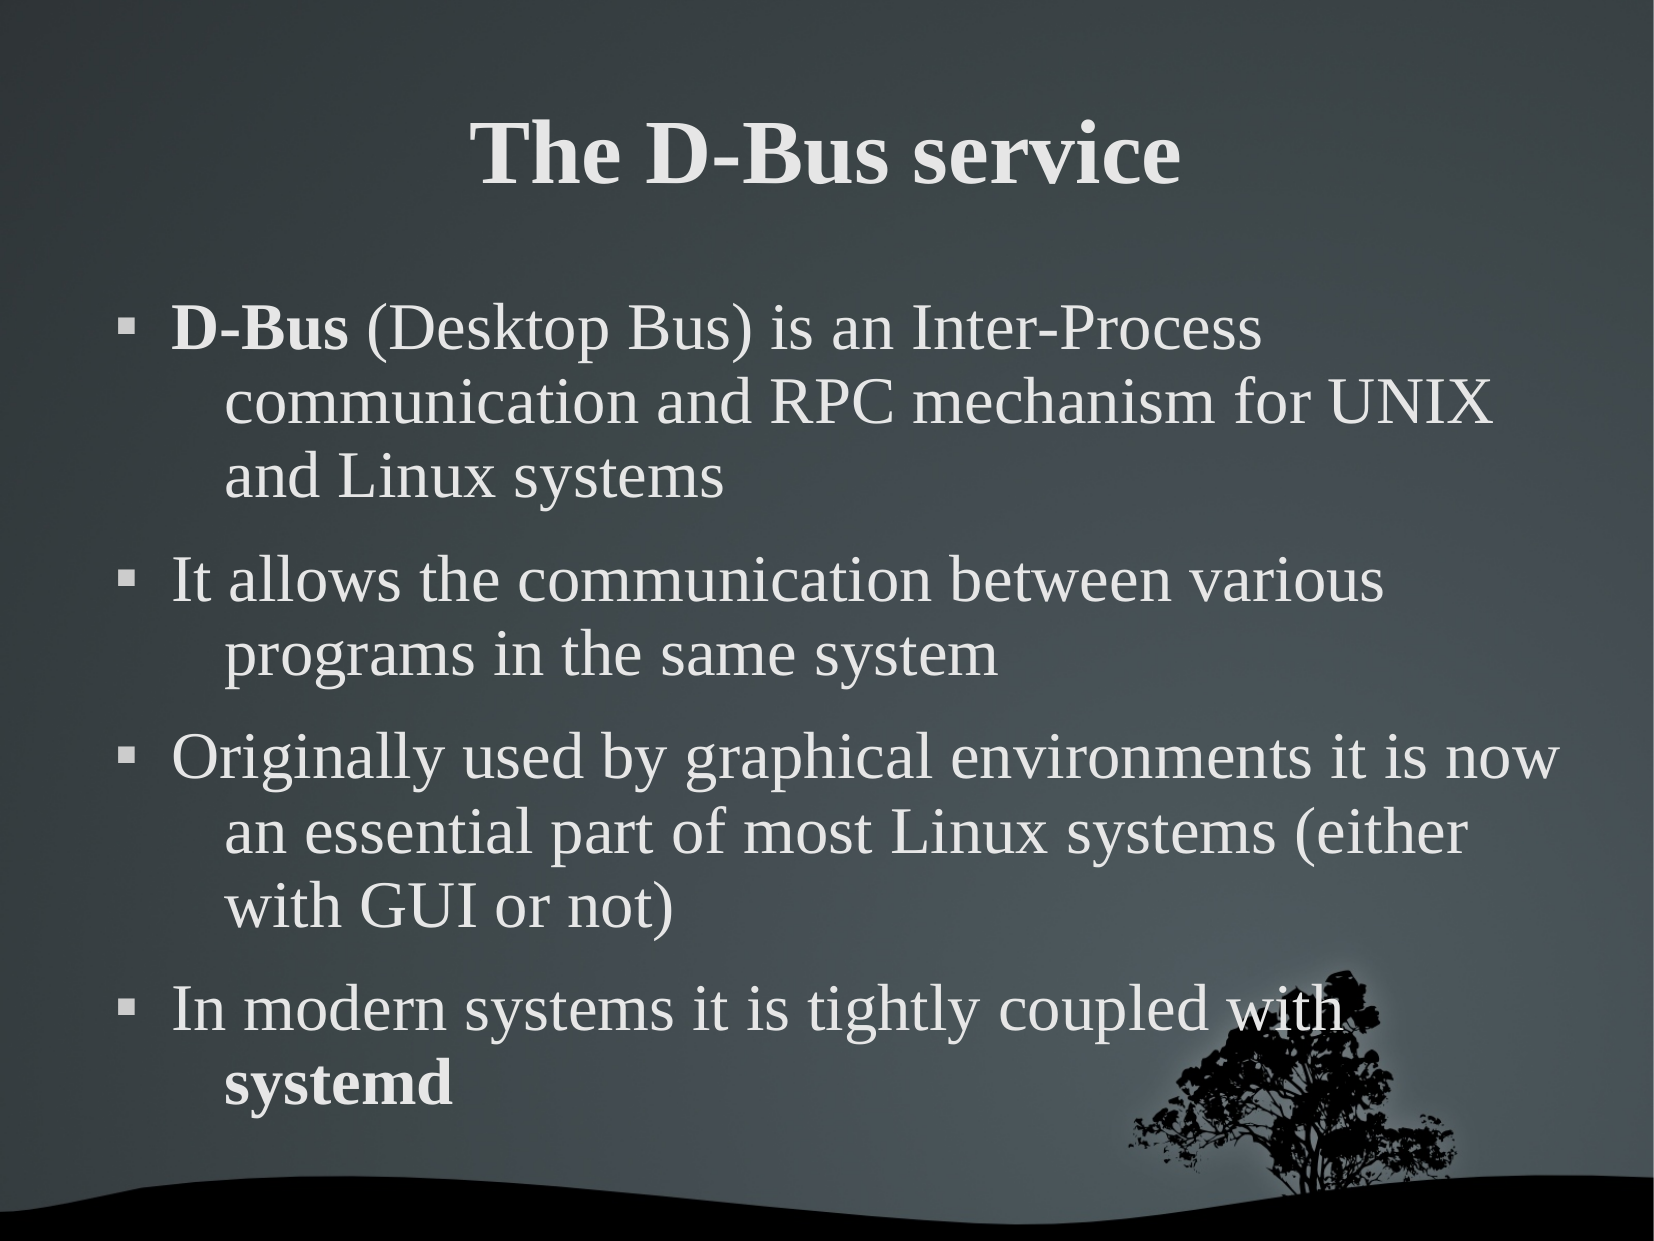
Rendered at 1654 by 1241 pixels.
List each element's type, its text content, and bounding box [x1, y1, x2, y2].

picture [0, 0, 1654, 1241]
list D-Bus (Desktop Bus) is an Inter-Process communication and RPC mechanism for UNIX and Linux systems It allows the communication between various programs in the same system Originally used by graphical environments it is now an essential part of most Linux systems (either with GUI or not) In modern systems it is tightly coupled with systemd [82, 290, 1571, 1109]
title The D-Bus service [82, 49, 1571, 257]
